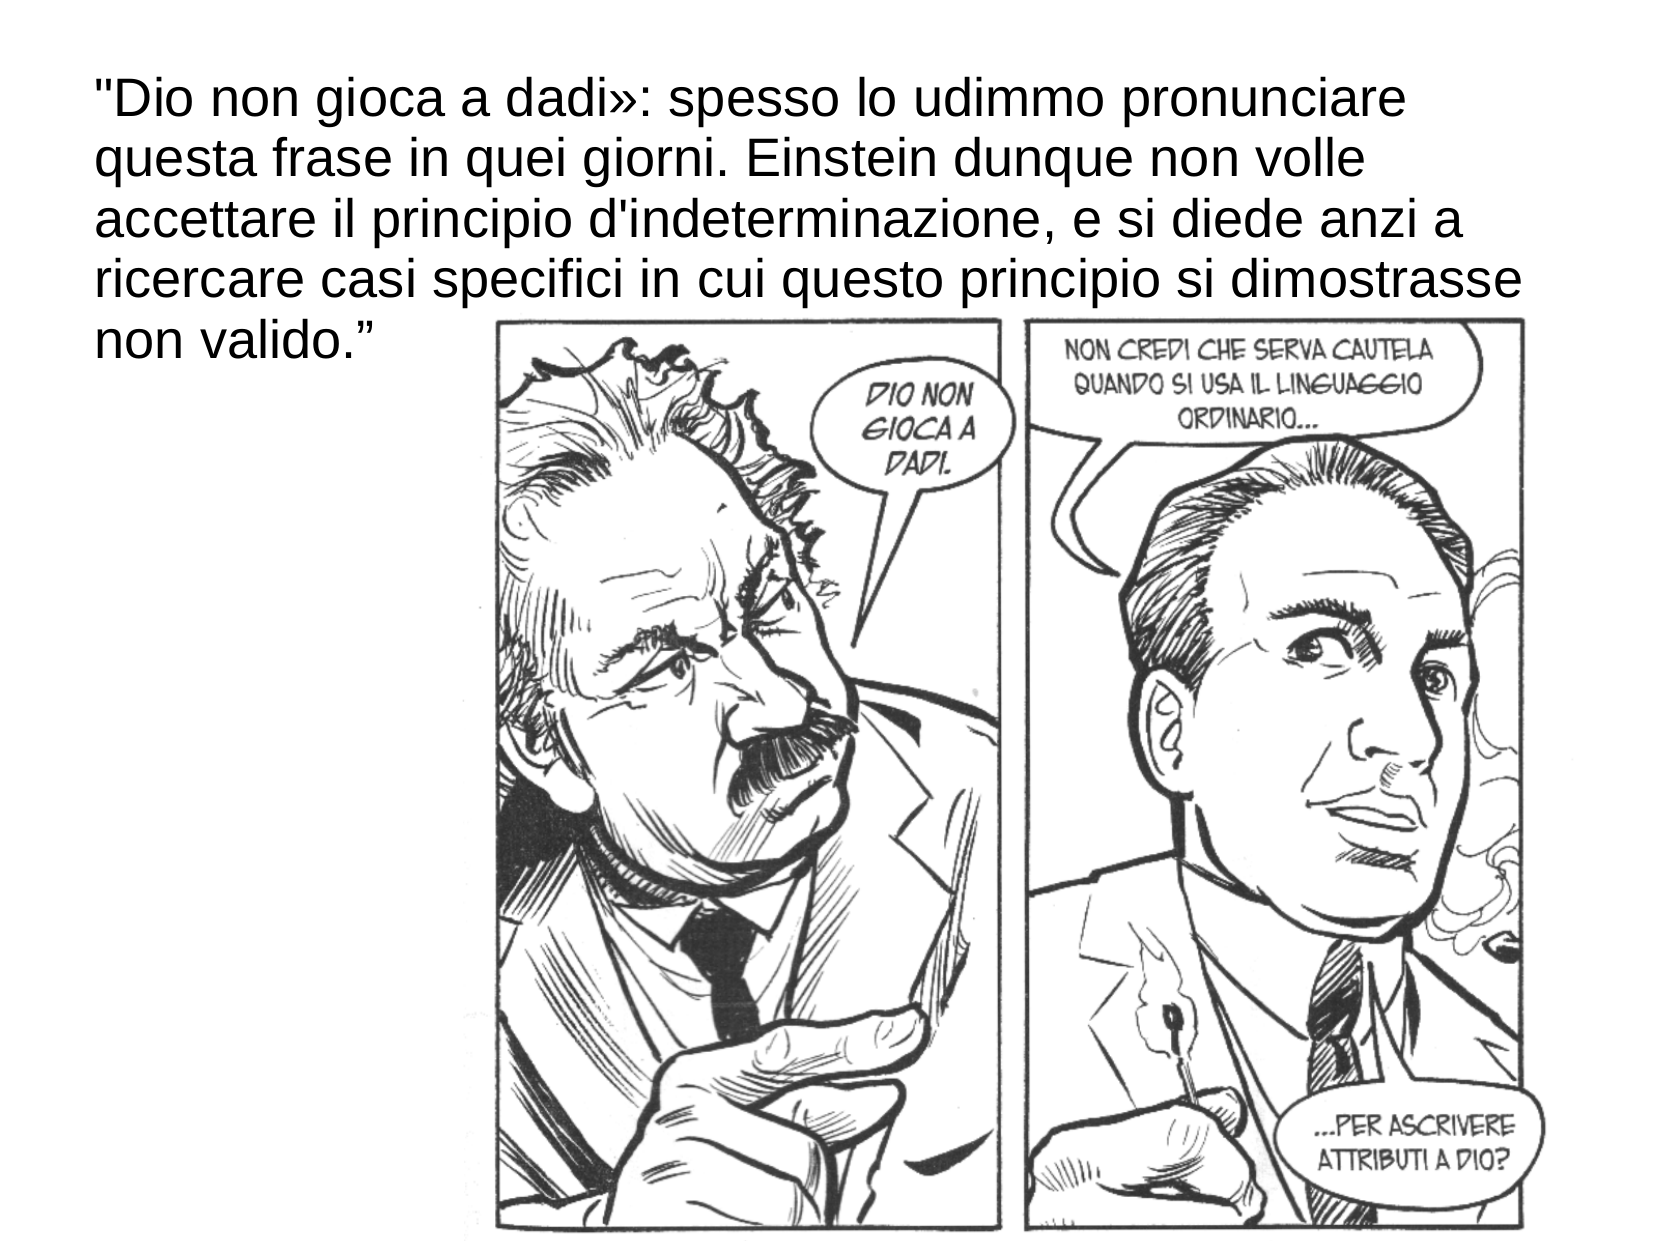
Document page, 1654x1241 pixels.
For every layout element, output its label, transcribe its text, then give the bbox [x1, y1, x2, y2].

picture [462, 307, 1595, 1241]
list "Dio non gioca a dadi»: spesso lo udimmo pronunciare questa frase in quei giorni. Einstein dunque non volle accettare il principio d'indeterminazione, e si diede anzi a ricercare casi specifici in cui questo principio si dimostrasse non valido.” [94, 67, 1583, 886]
